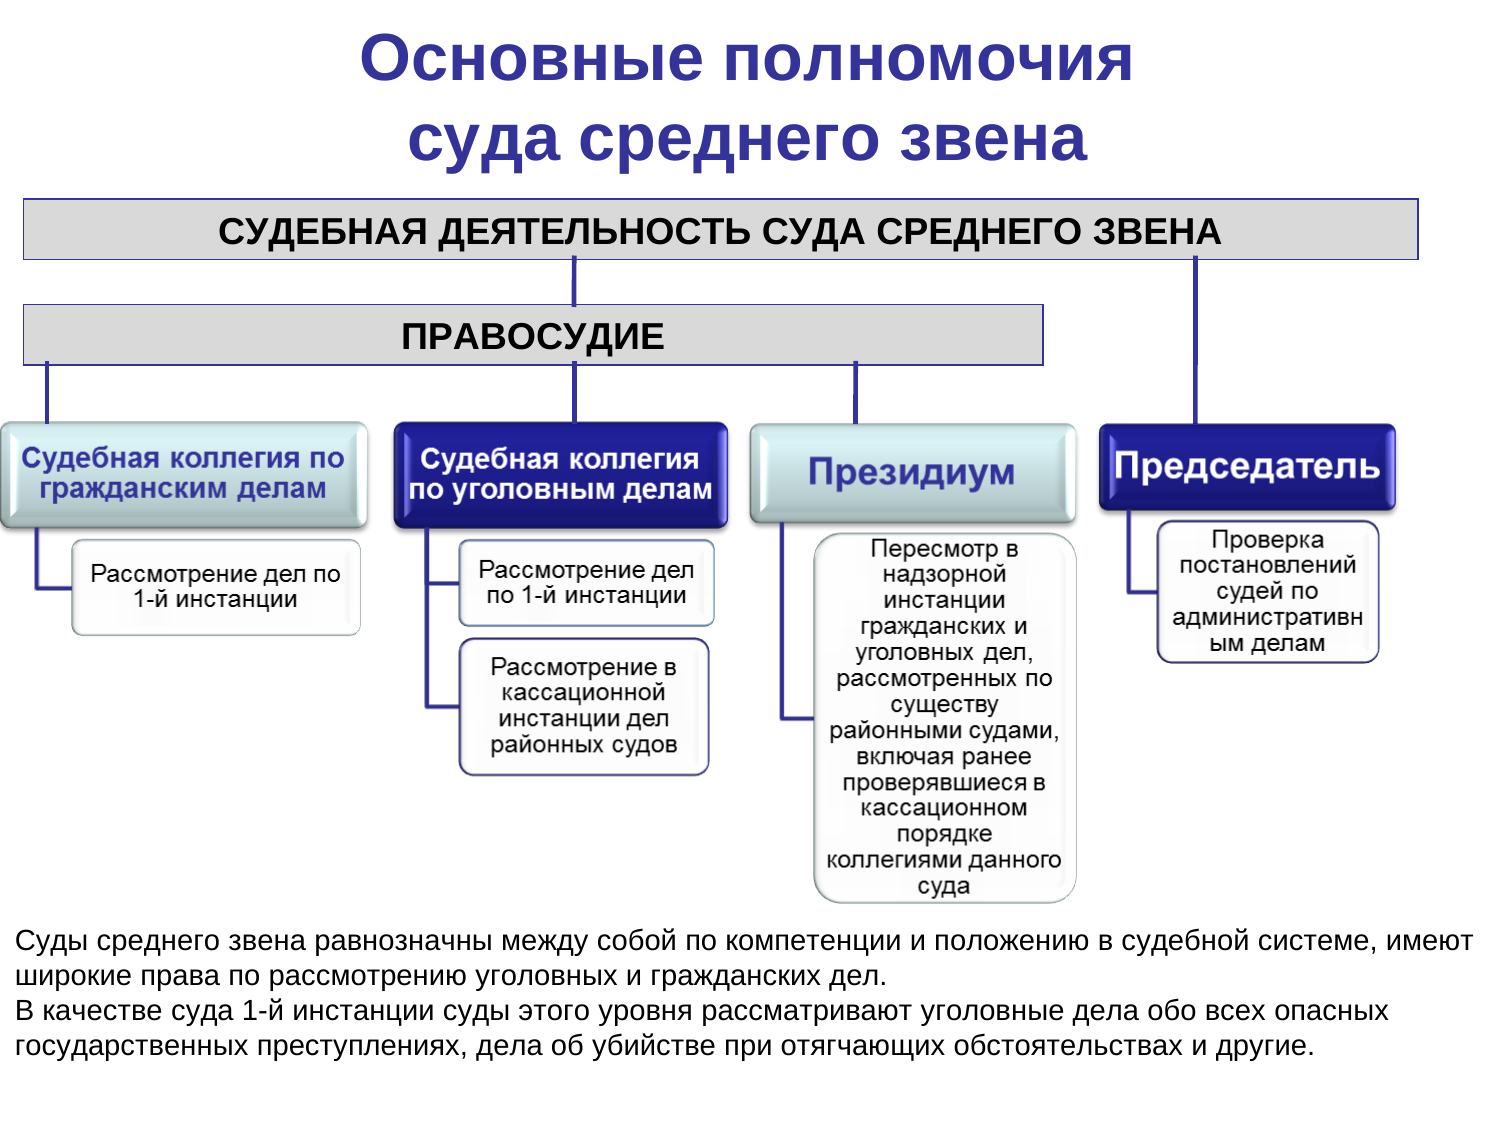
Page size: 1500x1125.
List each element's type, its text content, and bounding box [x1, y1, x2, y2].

text_box ПРАВОСУДИЕ [23, 304, 741, 366]
text_box СУДЕБНАЯ ДЕЯТЕЛЬНОСТЬ СУДА СРЕДНЕГО ЗВЕНА [23, 199, 1419, 260]
picture [577, 260, 739, 304]
picture [0, 175, 739, 913]
title Основные полномочия суда среднего звена [82, 0, 1433, 188]
text_box Суды среднего звена равнозначны между собой по компетенции и положению в судебной системе, имеют широкие права по рассмотрению уголовных и гражданских дел. В качестве суда 1-й инстанции суды этого уровня рассматривают уголовные дела обо всех опасных государственных преступлениях, дела об убийстве при отягчающих обстоятельствах и другие. [0, 913, 1500, 1070]
picture [741, 304, 1422, 913]
